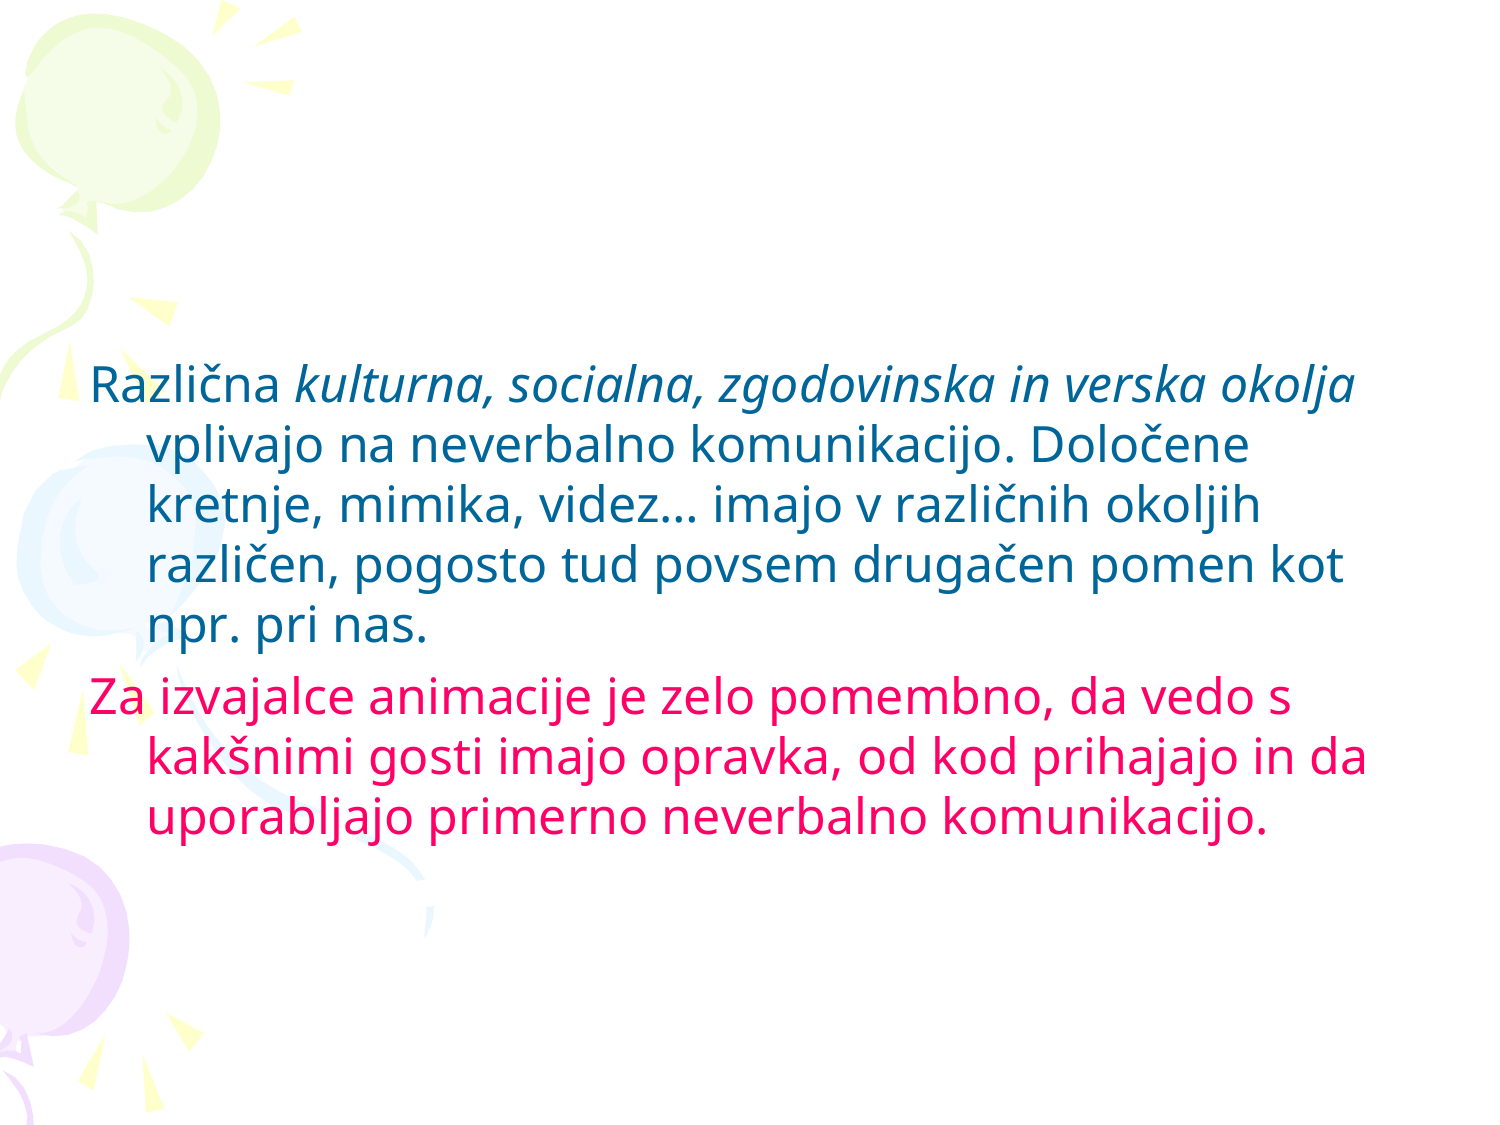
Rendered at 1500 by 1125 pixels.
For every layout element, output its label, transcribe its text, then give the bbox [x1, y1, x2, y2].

list Različna kulturna, socialna, zgodovinska in verska okolja vplivajo na neverbalno komunikacijo. Določene kretnje, mimika, videz… imajo v različnih okoljih različen, pogosto tud povsem drugačen pomen kot npr. pri nas. Za izvajalce animacije je zelo pomembno, da vedo s kakšnimi gosti imajo opravka, od kod prihajajo in da uporabljajo primerno neverbalno komunikacijo. [75, 262, 1426, 994]
